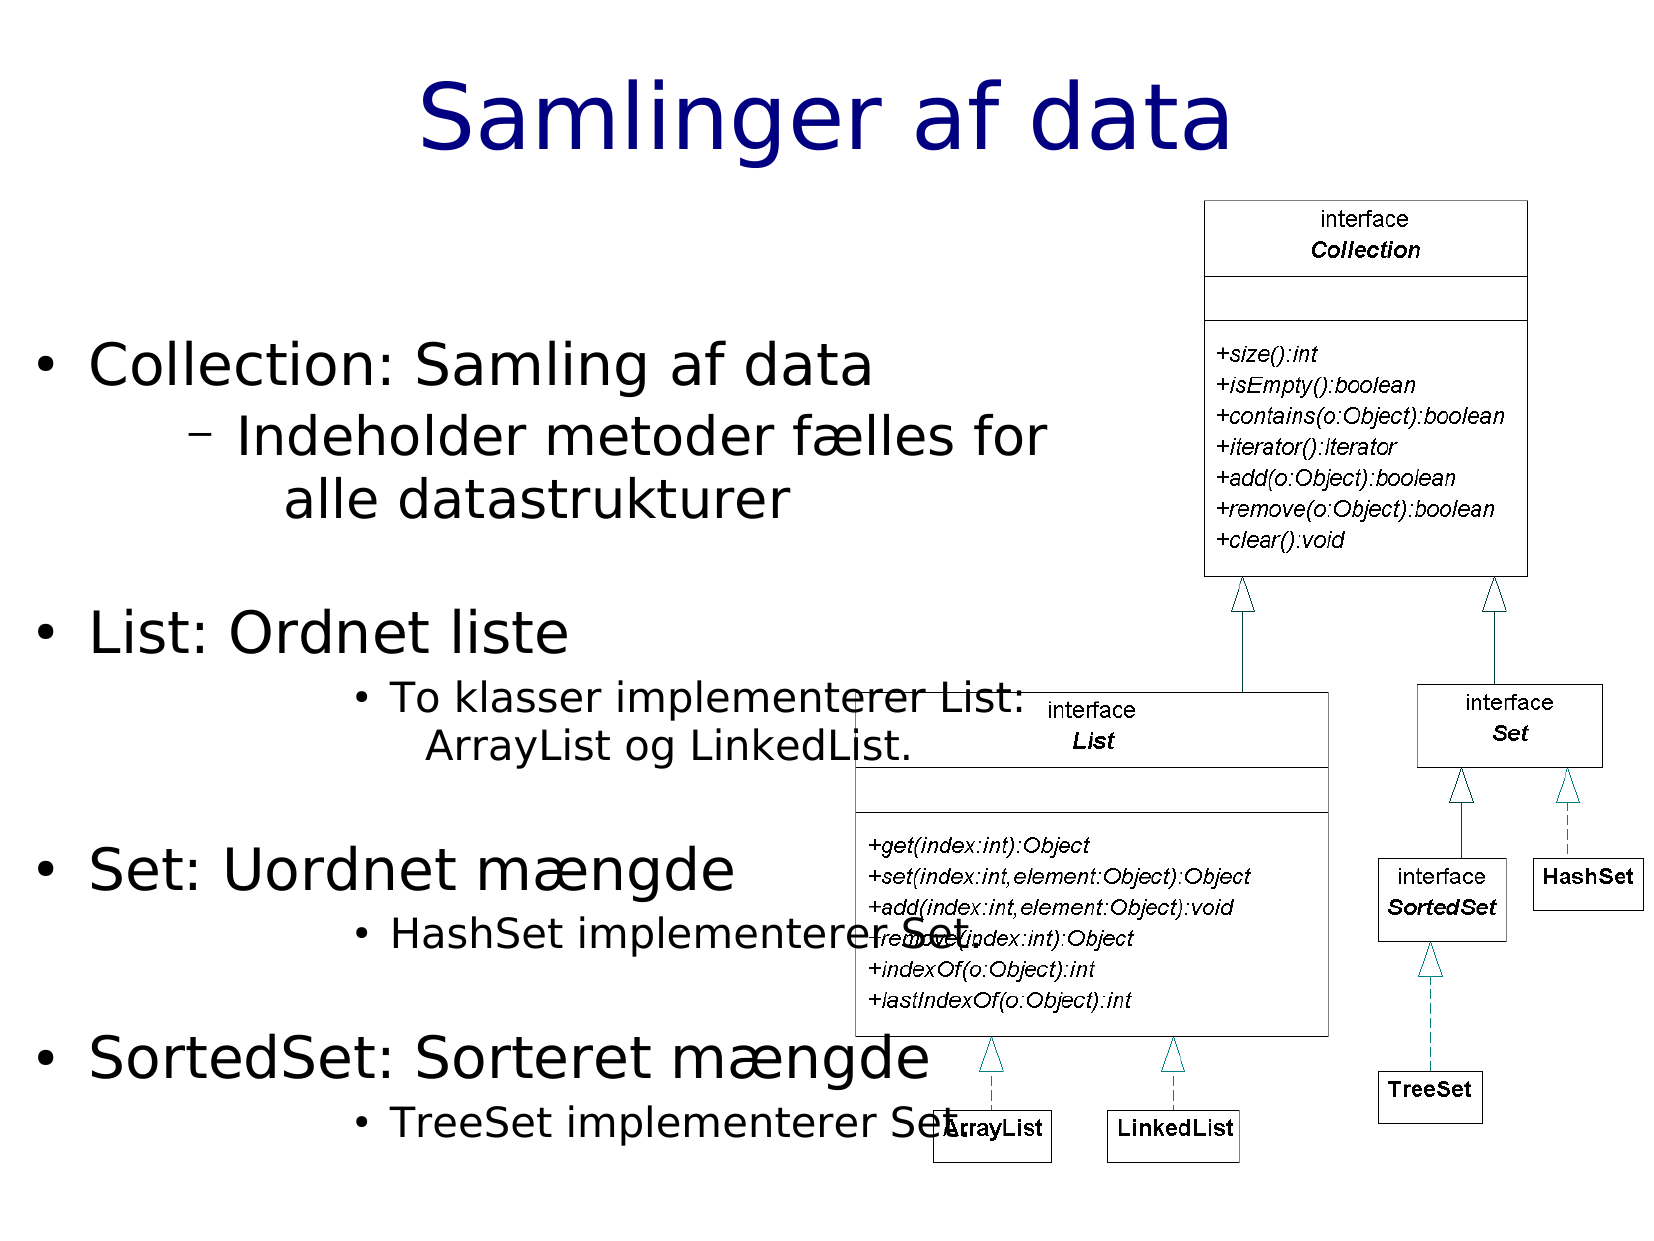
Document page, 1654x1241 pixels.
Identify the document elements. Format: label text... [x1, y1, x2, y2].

list Collection: Samling af data Indeholder metoder fælles for alle datastrukturer List: Ordnet liste To klasser implementerer List: ArrayList og LinkedList. Set: Uordnet mængde HashSet implementerer Set. SortedSet: Sorteret mængde TreeSet implementerer Set. [0, 331, 1096, 1241]
picture [826, 171, 1654, 1173]
title Samlinger af data [105, 14, 1549, 222]
